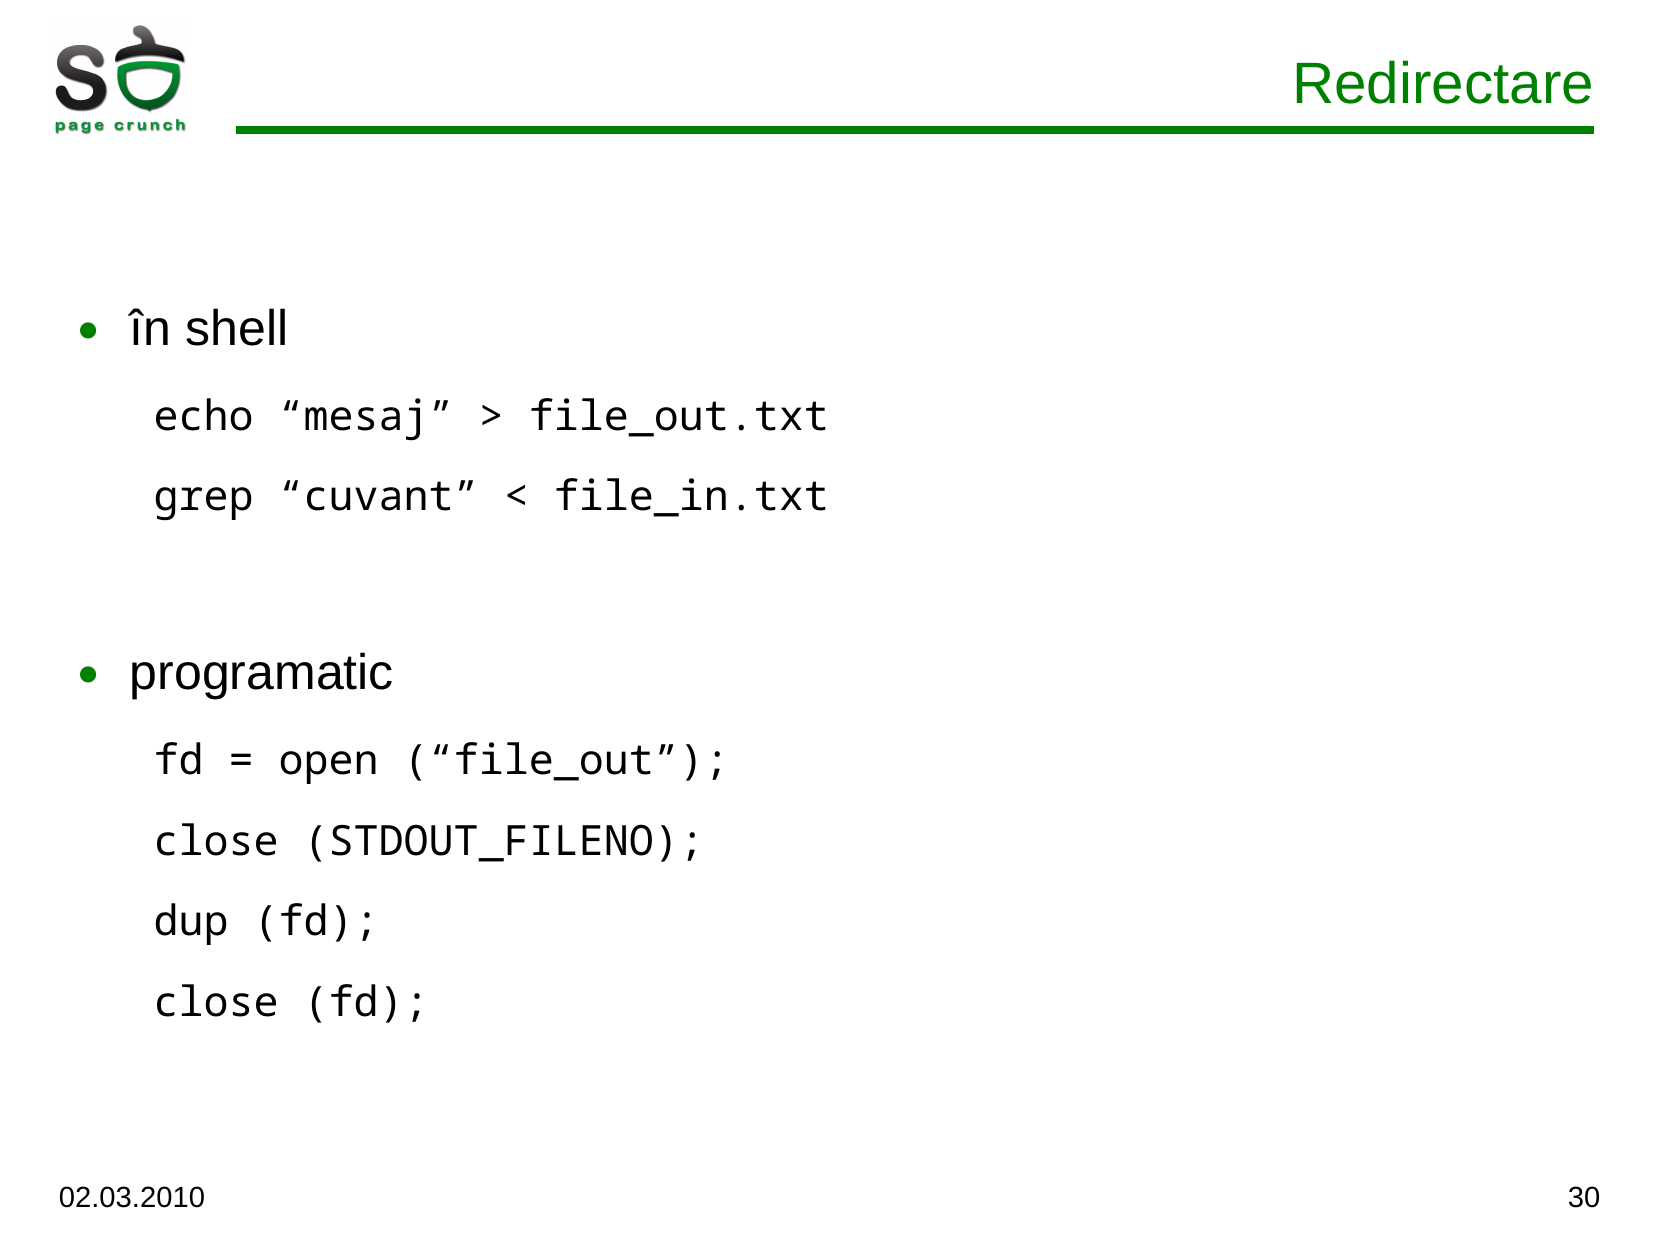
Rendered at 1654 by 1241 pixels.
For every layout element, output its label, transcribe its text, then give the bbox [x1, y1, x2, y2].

title Redirectare [236, 49, 1595, 119]
picture [53, 23, 188, 136]
list în shell echo “mesaj” > file_out.txt grep “cuvant” < file_in.txt programatic fd = open (“file_out”); close (STDOUT_FILENO); dup (fd); close (fd); [59, 177, 1595, 1152]
